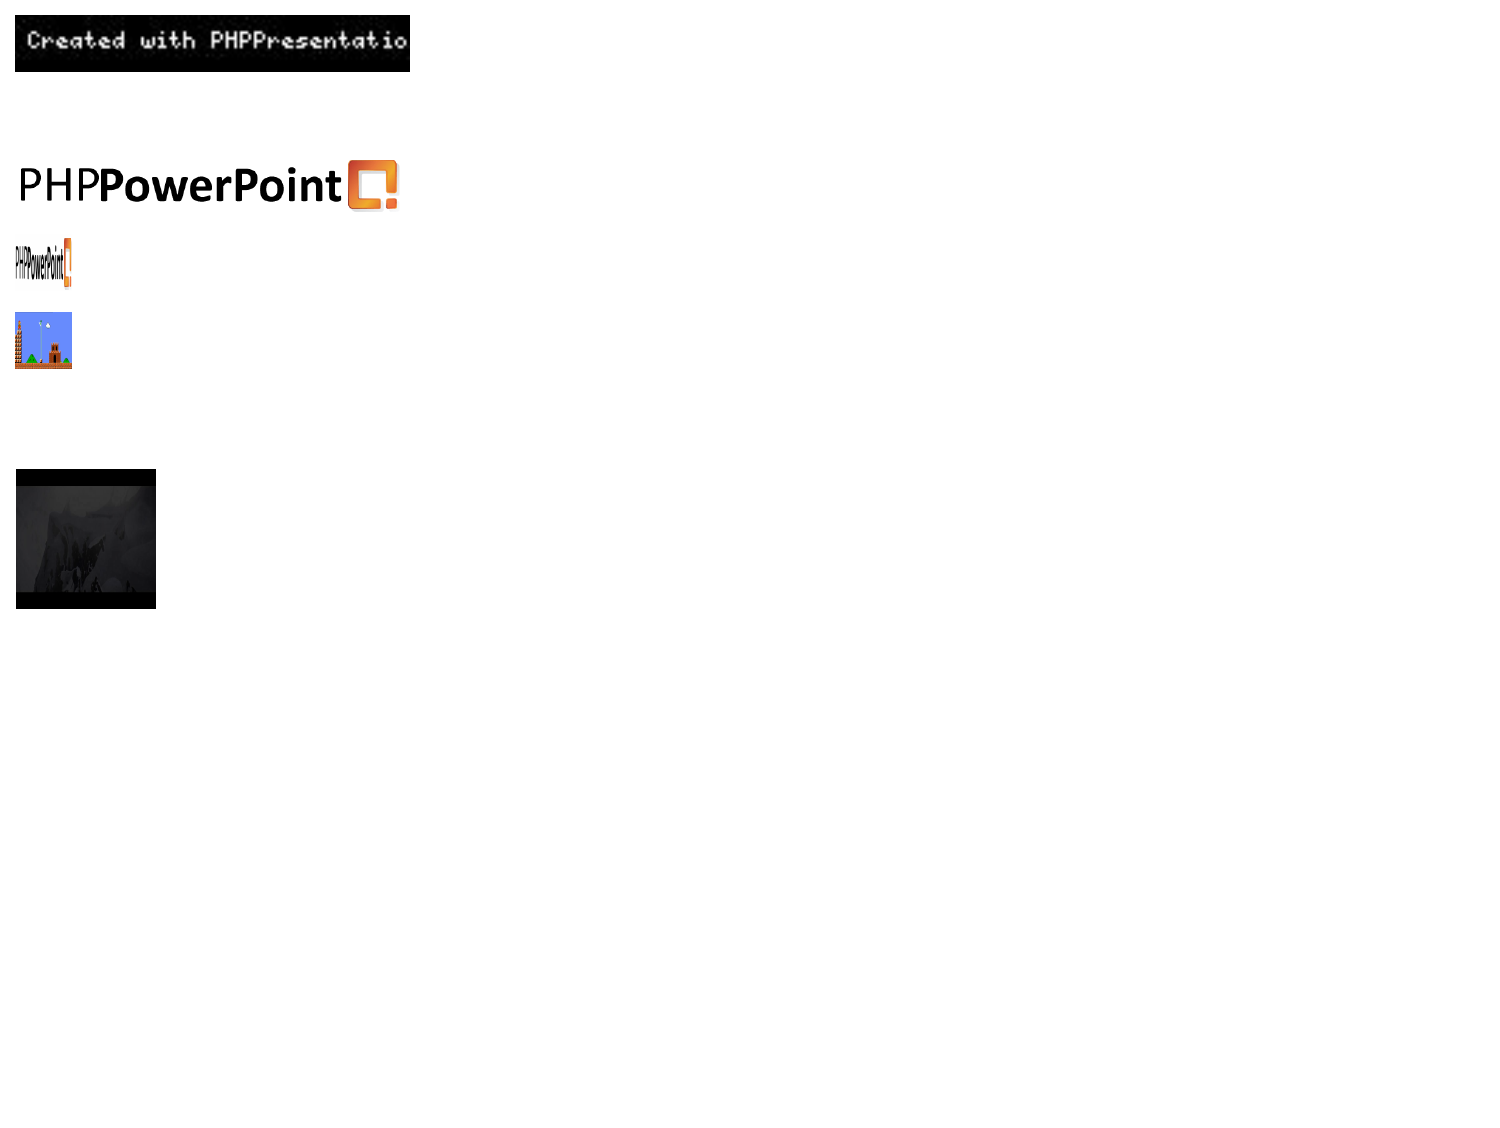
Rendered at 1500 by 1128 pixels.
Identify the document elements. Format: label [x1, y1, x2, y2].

picture [15, 15, 410, 72]
picture [15, 156, 402, 213]
picture [15, 234, 72, 291]
text_box [15, 468, 157, 610]
picture [15, 312, 72, 369]
